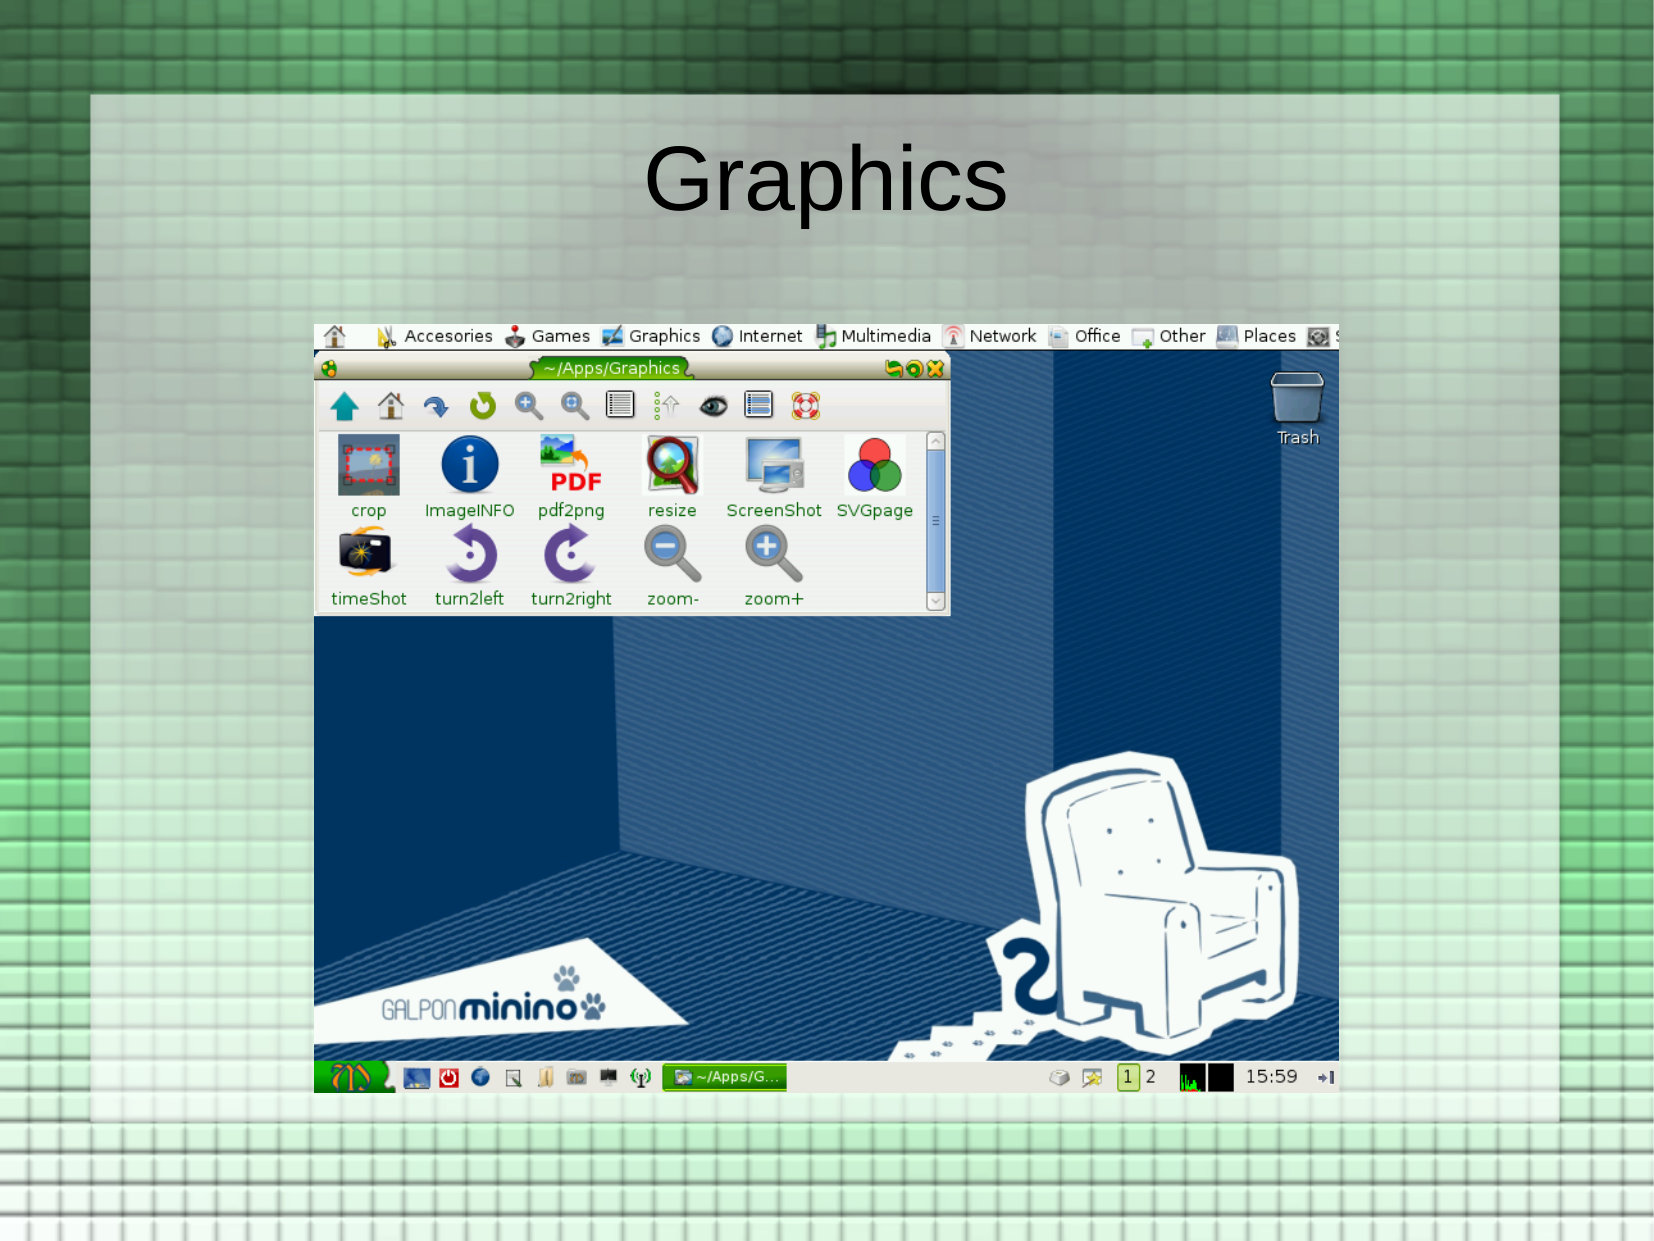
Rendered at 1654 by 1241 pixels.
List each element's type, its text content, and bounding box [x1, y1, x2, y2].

picture [0, 0, 1654, 1241]
title Graphics [88, 90, 1565, 266]
